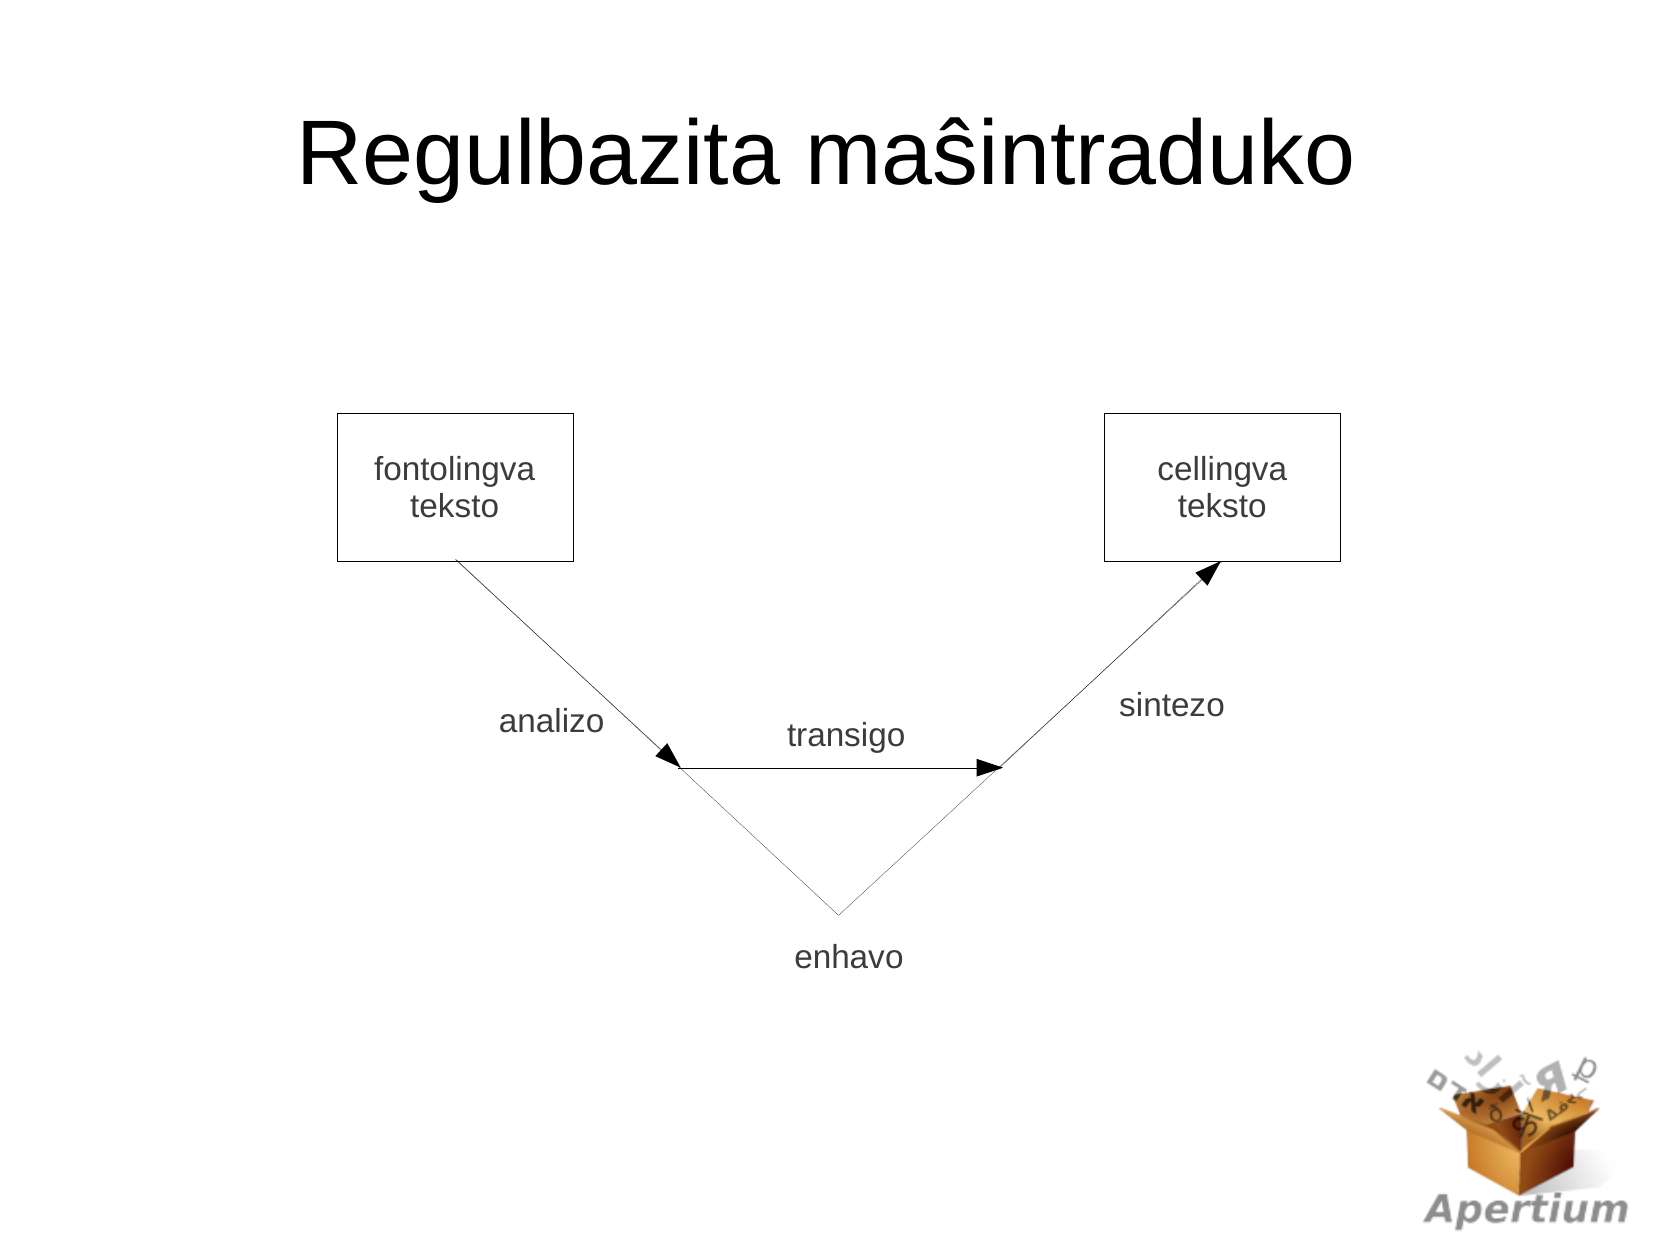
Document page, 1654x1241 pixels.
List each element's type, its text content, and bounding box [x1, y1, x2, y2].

chart [324, 383, 1654, 1238]
title Regulbazita maŝintraduko [82, 49, 1571, 257]
